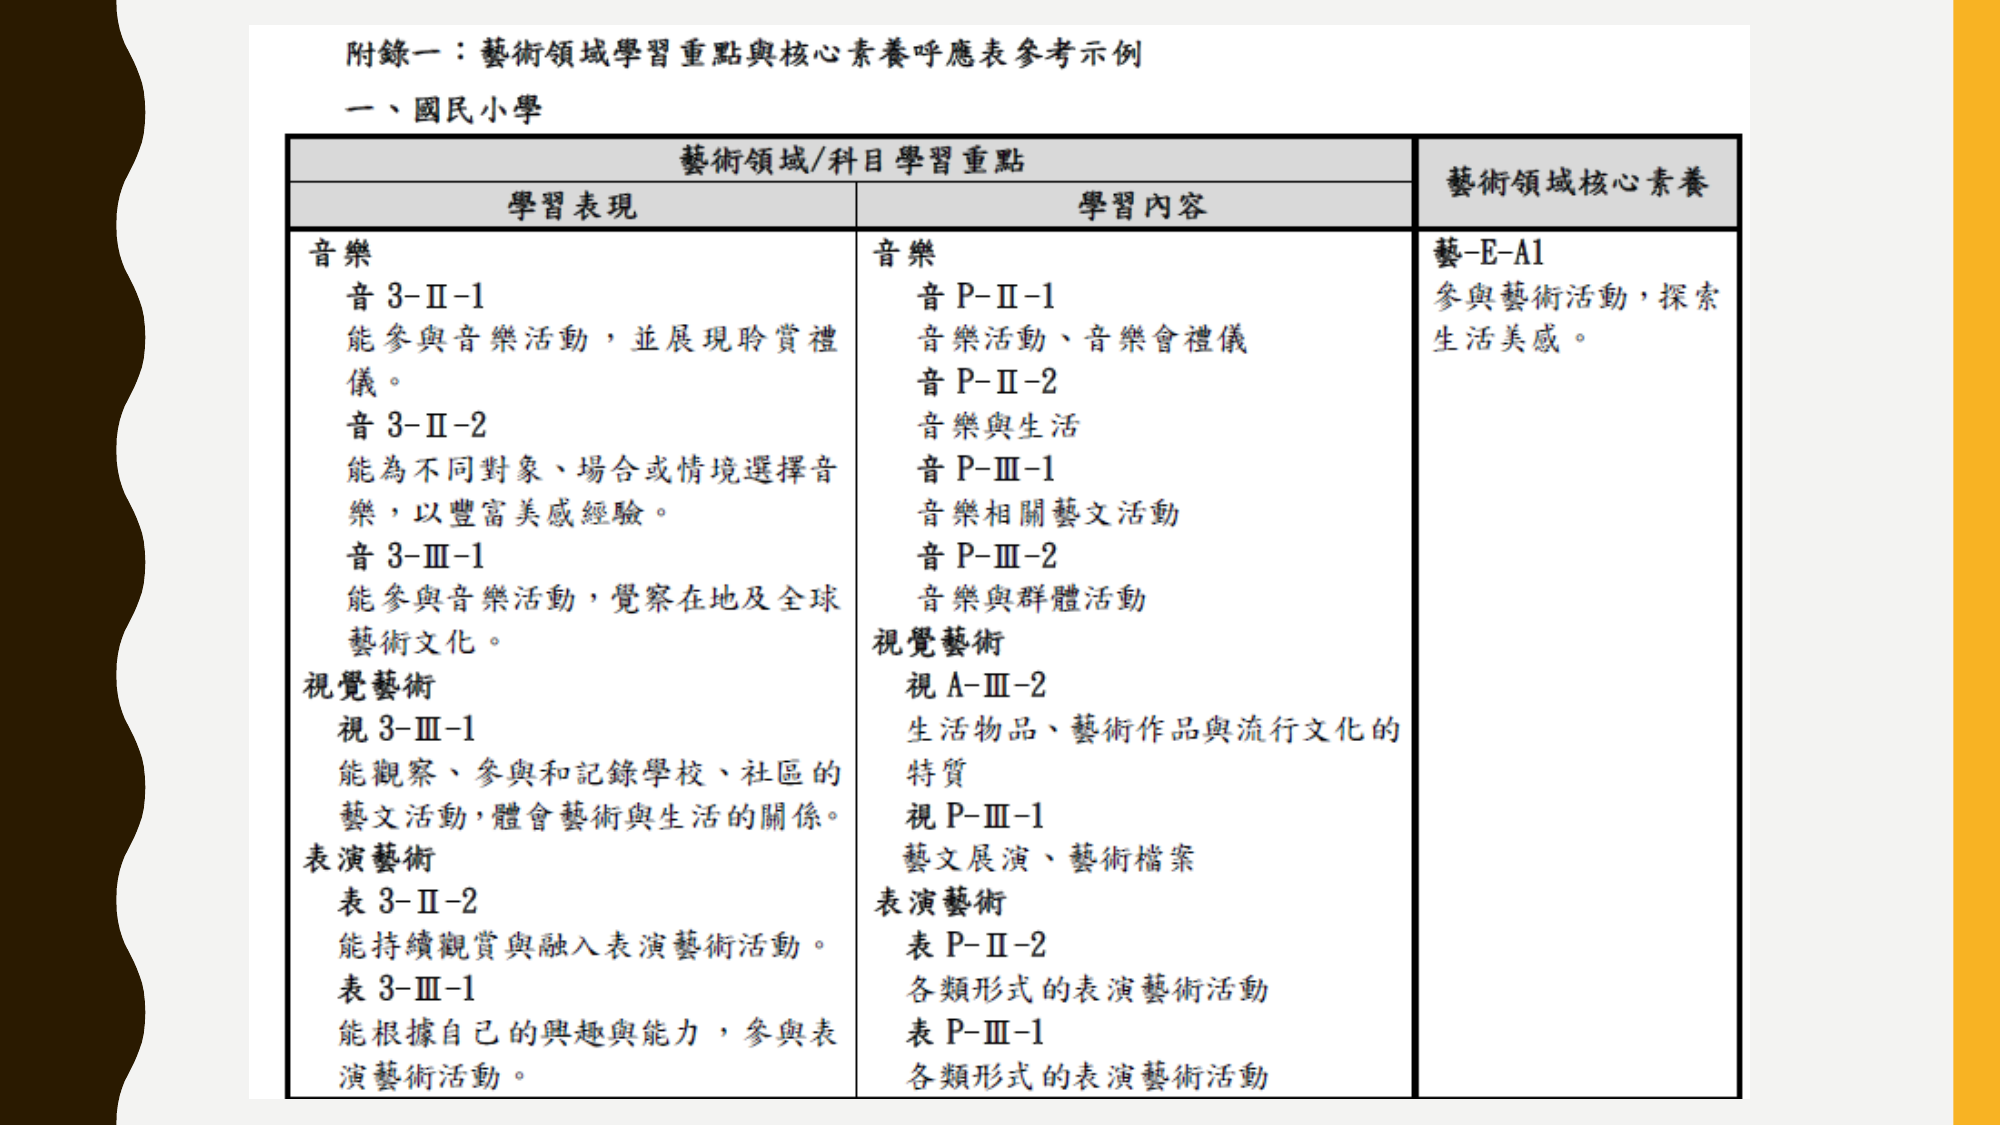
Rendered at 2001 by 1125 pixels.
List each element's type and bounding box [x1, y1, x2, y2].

picture [249, 25, 1750, 1099]
